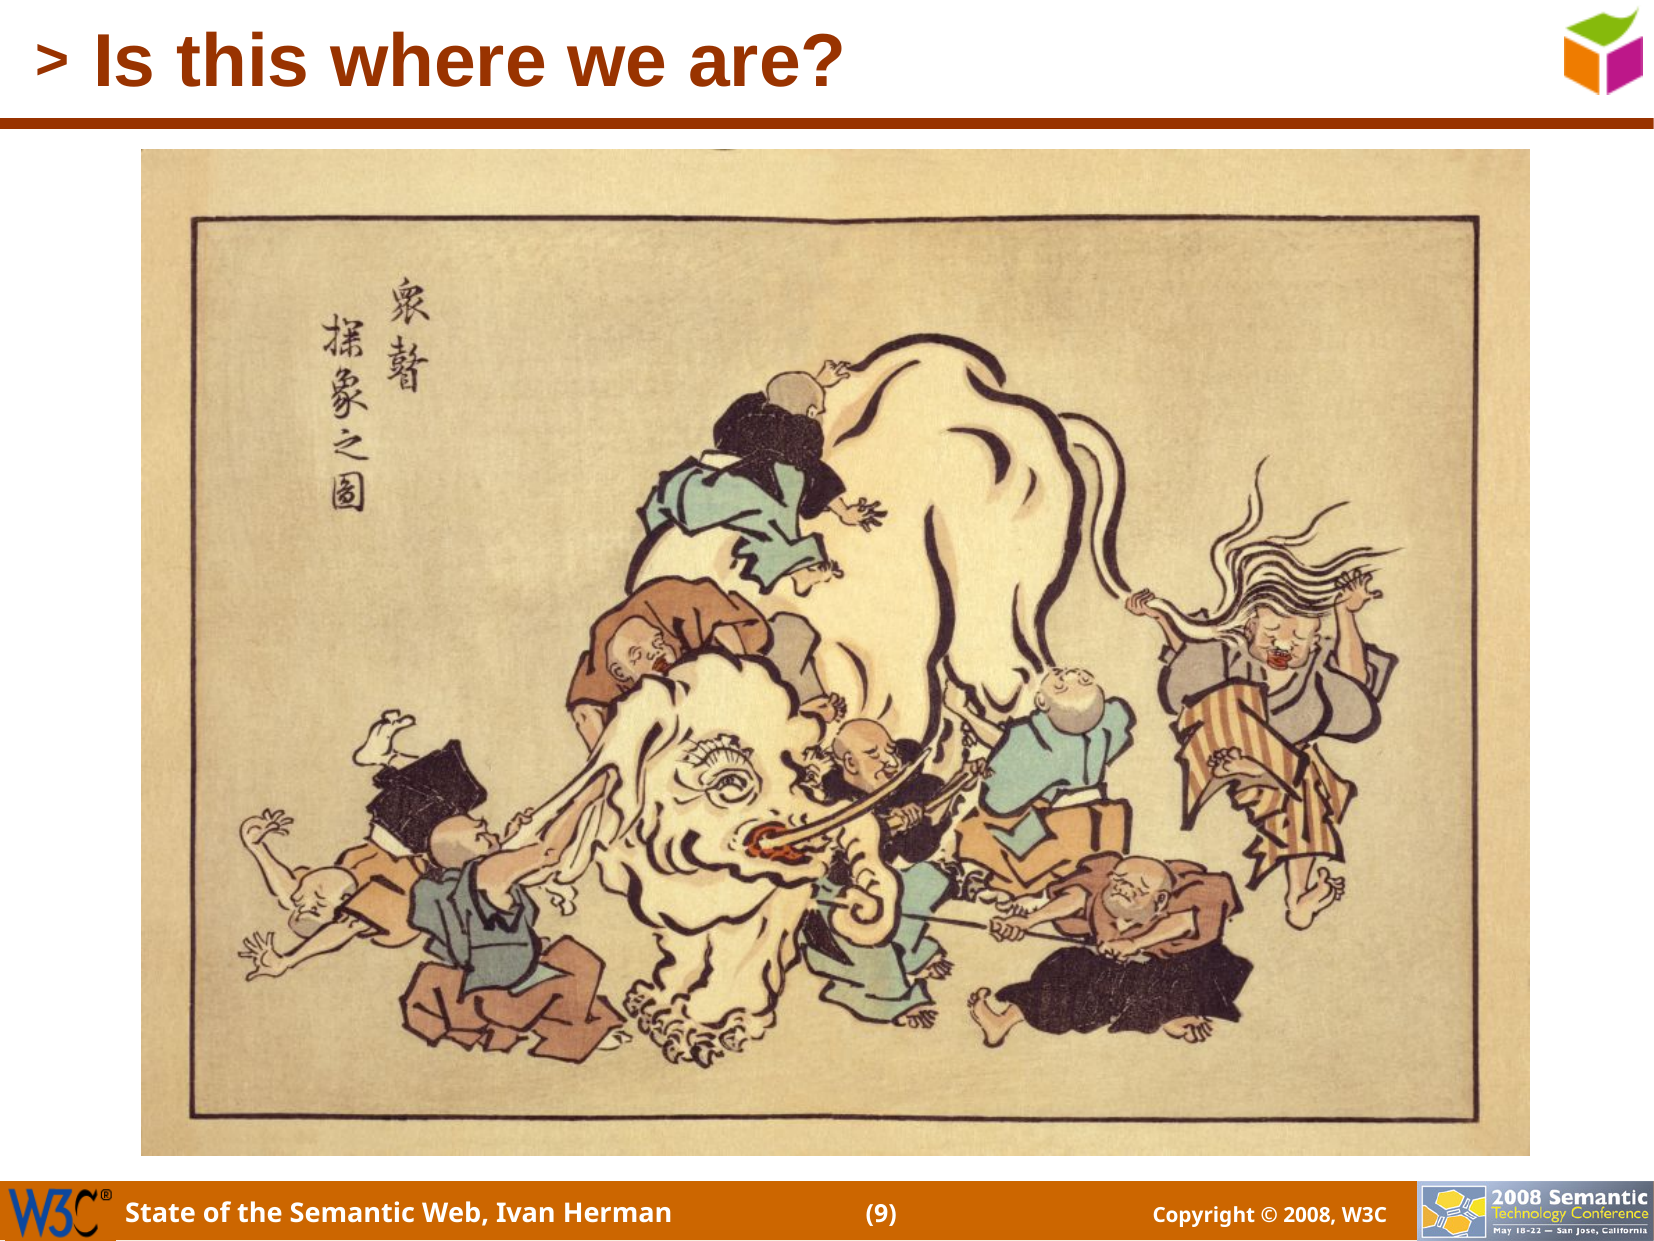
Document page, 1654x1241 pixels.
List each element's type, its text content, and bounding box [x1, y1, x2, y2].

picture [1417, 1181, 1654, 1241]
picture [1564, 5, 1643, 95]
picture [5, 1186, 116, 1241]
picture [141, 149, 1530, 1156]
title Is this where we are? [93, 0, 1493, 119]
